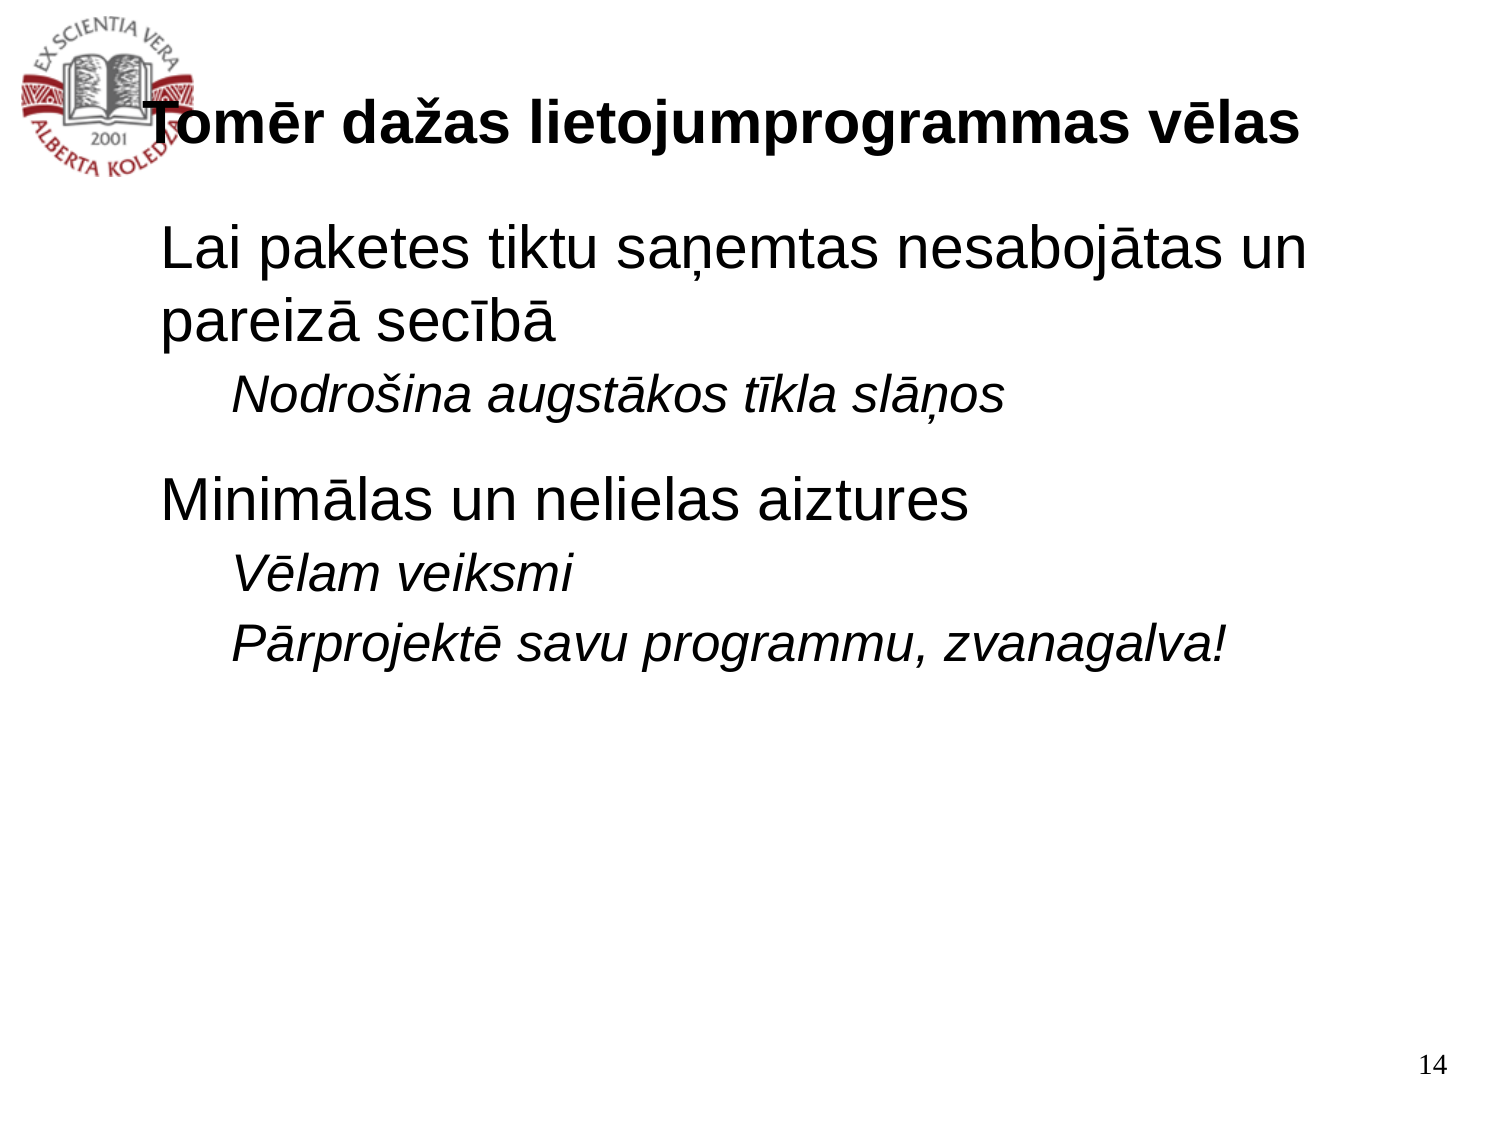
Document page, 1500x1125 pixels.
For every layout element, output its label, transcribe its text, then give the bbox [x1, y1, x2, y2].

list Lai paketes tiktu saņemtas nesabojātas un pareizā secībā Nodrošina augstākos tīkla slāņos Minimālas un nelielas aiztures Vēlam veiksmi Pārprojektē savu programmu, zvanagalva! [74, 200, 1463, 1101]
title Tomēr dažas lietojumprogrammas vēlas [50, 62, 1374, 175]
text_box <skaitlis> [1312, 1037, 1463, 1101]
picture [21, 16, 194, 177]
